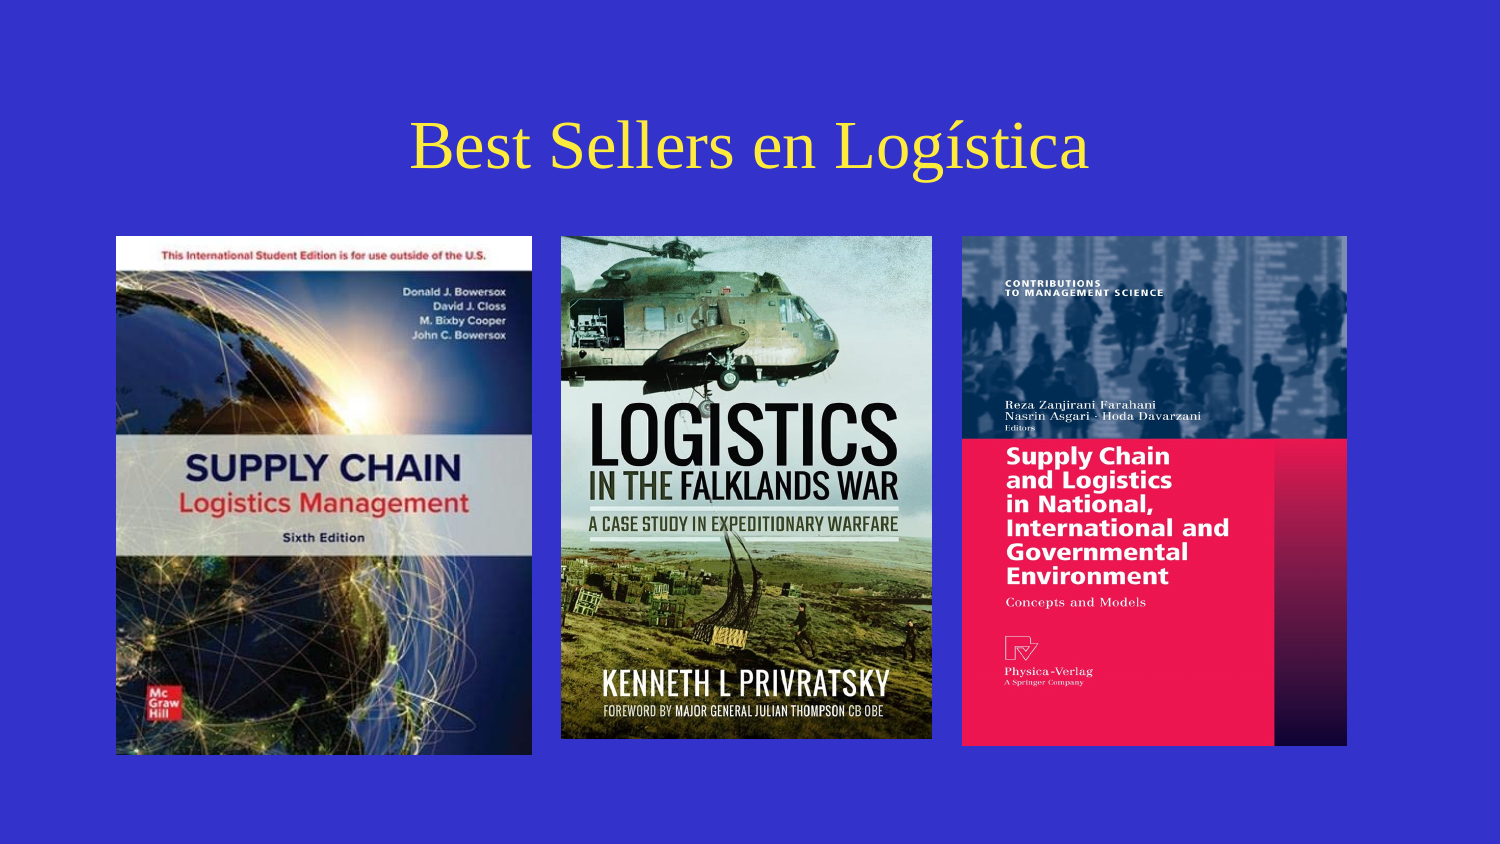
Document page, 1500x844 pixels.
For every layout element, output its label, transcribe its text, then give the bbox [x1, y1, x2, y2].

picture [962, 236, 1347, 746]
title Best Sellers en Logística [112, 57, 1388, 234]
picture [561, 236, 932, 739]
picture [116, 236, 532, 755]
